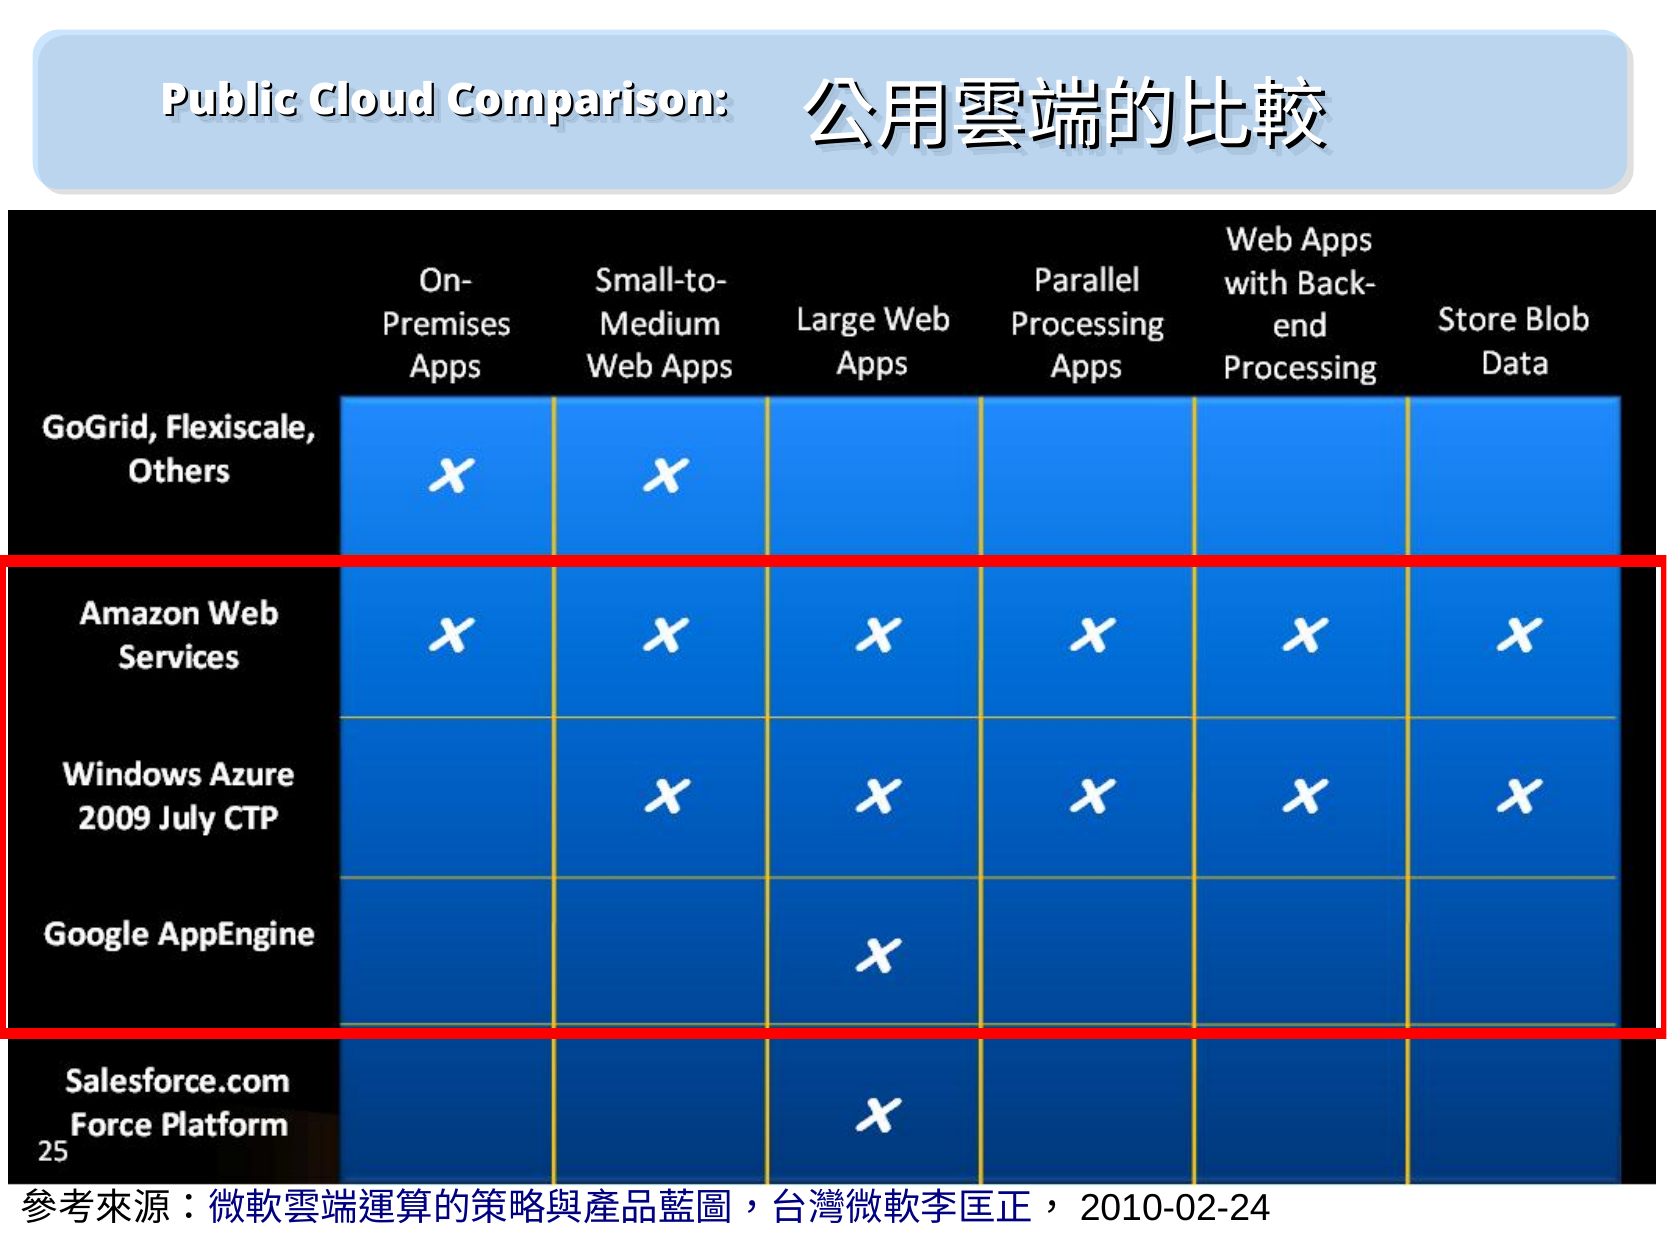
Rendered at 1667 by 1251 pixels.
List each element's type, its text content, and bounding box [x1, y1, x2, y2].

picture [8, 1039, 1656, 1186]
text_box Public Cloud Comparison: 公用雲端的比較 [32, 29, 1628, 190]
text_box 參考來源：微軟雲端運算的策略與產品藍圖，台灣微軟李匡正，2010-02-24 [5, 1175, 1306, 1251]
picture [8, 567, 1656, 1028]
picture [8, 210, 1656, 555]
